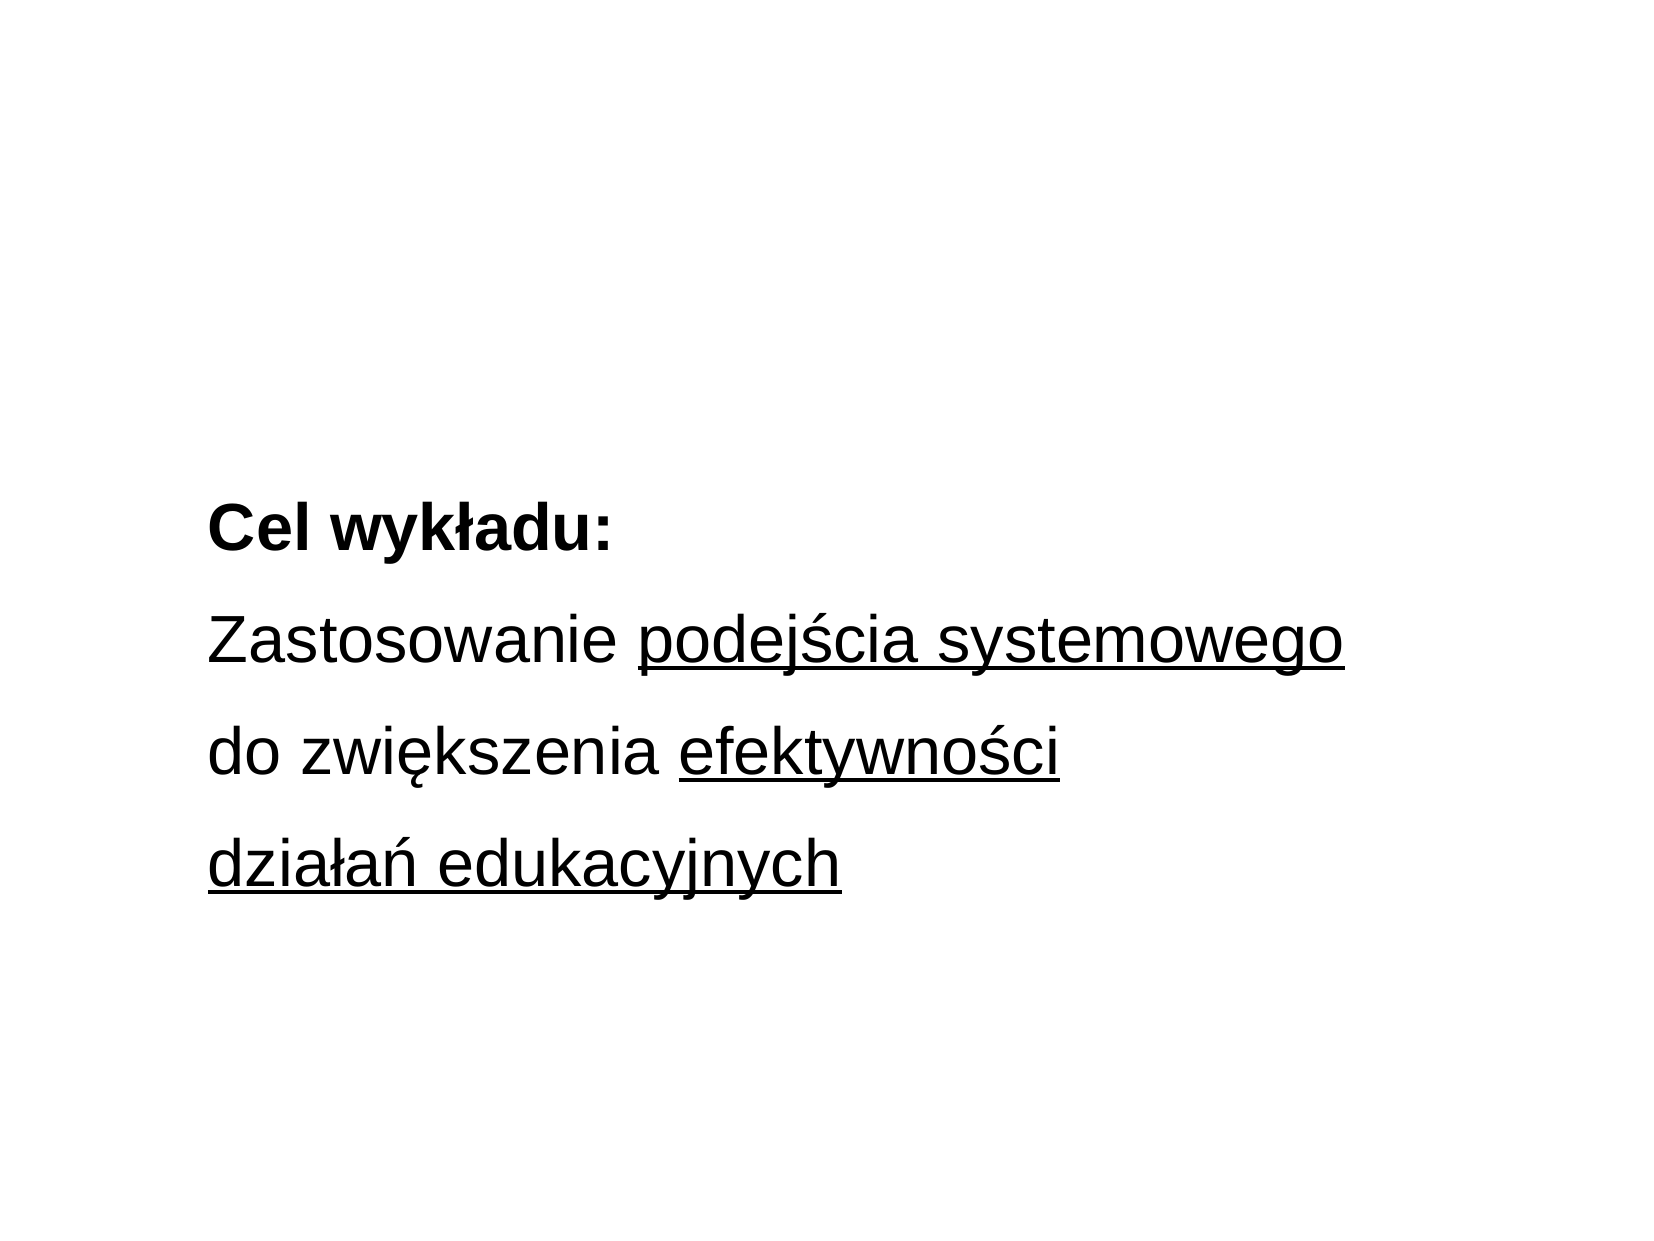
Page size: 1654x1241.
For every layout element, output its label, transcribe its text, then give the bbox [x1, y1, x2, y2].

text_box Cel wykładu: Zastosowanie podejścia systemowego do zwiększenia efektywności działań edukacyjnych [193, 444, 1525, 888]
